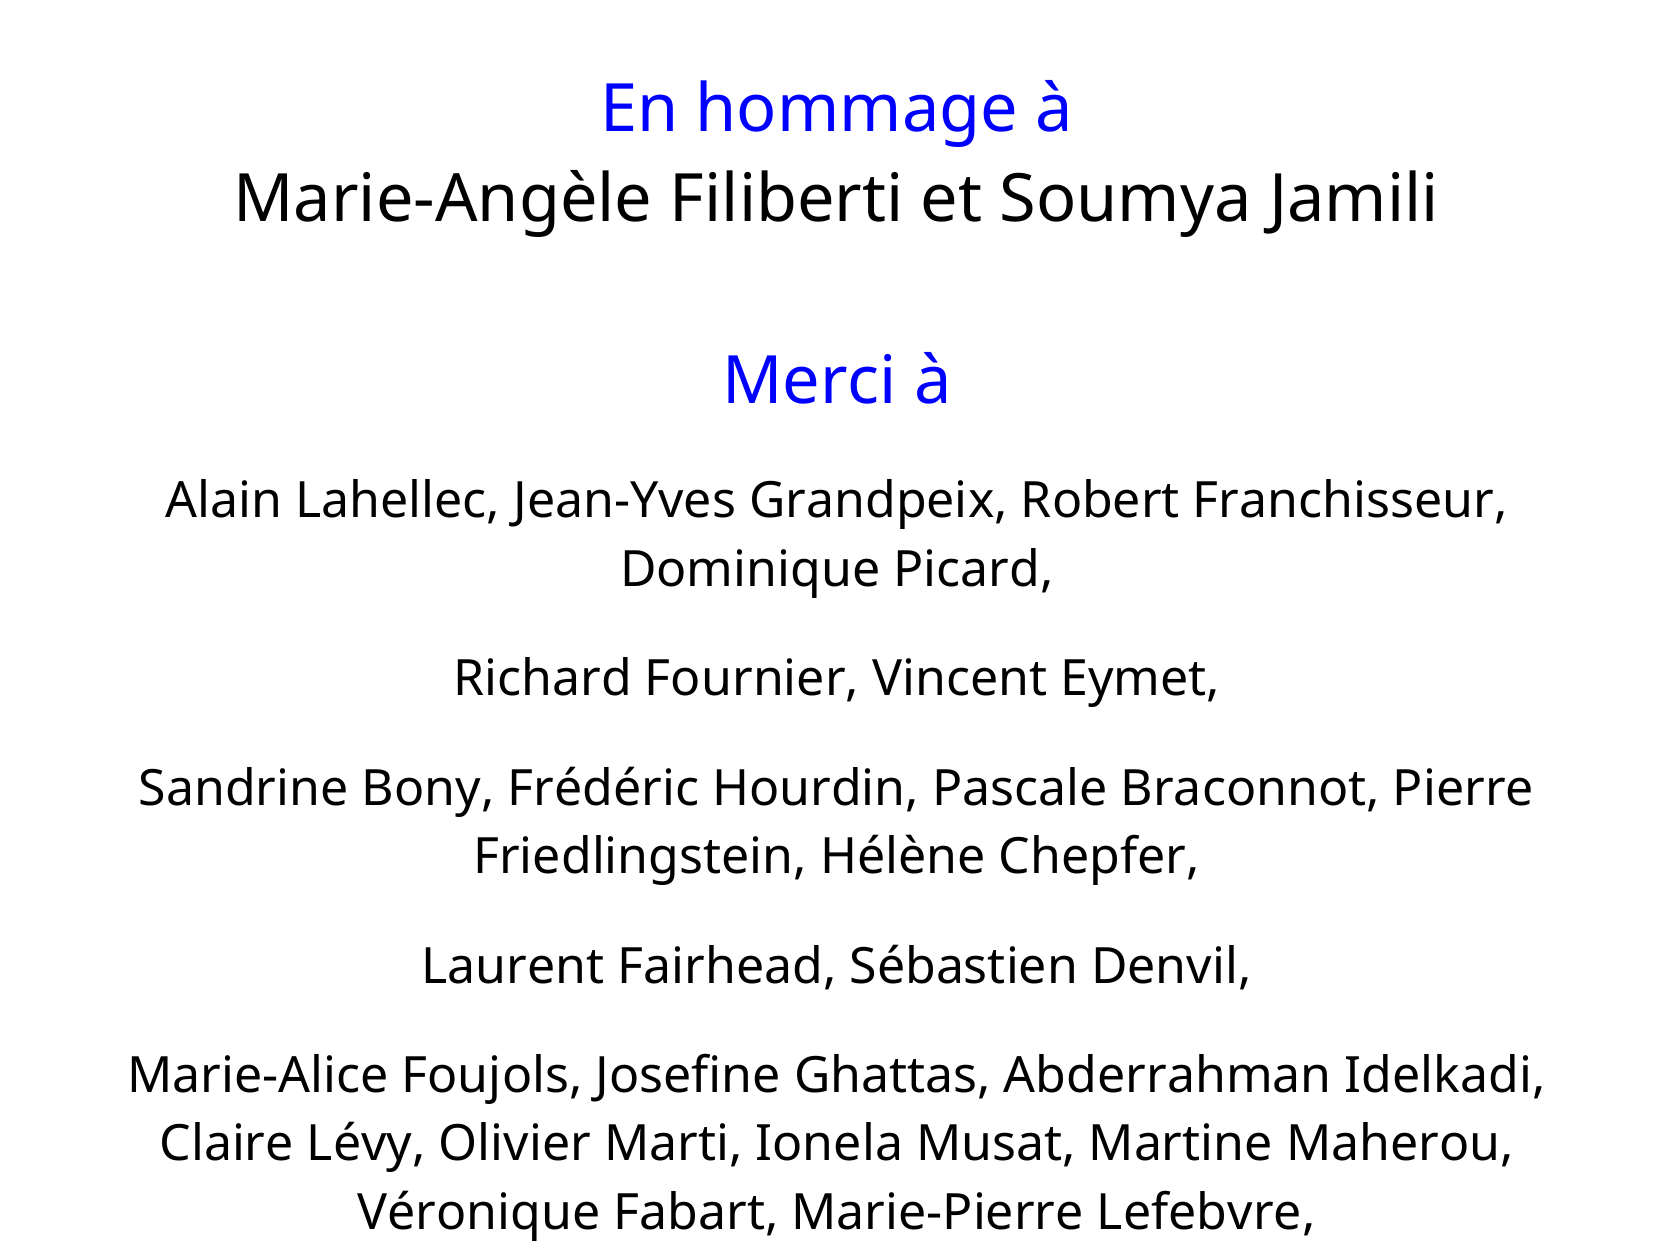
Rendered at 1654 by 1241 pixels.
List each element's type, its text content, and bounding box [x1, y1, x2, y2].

text_box En hommage à Marie-Angèle Filiberti et Soumya Jamili Merci à Alain Lahellec, Jean-Yves Grandpeix, Robert Franchisseur, Dominique Picard, Richard Fournier, Vincent Eymet, Sandrine Bony, Frédéric Hourdin, Pascale Braconnot, Pierre Friedlingstein, Hélène Chepfer, Laurent Fairhead, Sébastien Denvil, Marie-Alice Foujols, Josefine Ghattas, Abderrahman Idelkadi, Claire Lévy, Olivier Marti, Ionela Musat, Martine Maherou, Véronique Fabart, Marie-Pierre Lefebvre, à tous les collègues du LMD et du Pôle de Modélisation de l'IPSL [44, 52, 1630, 1191]
